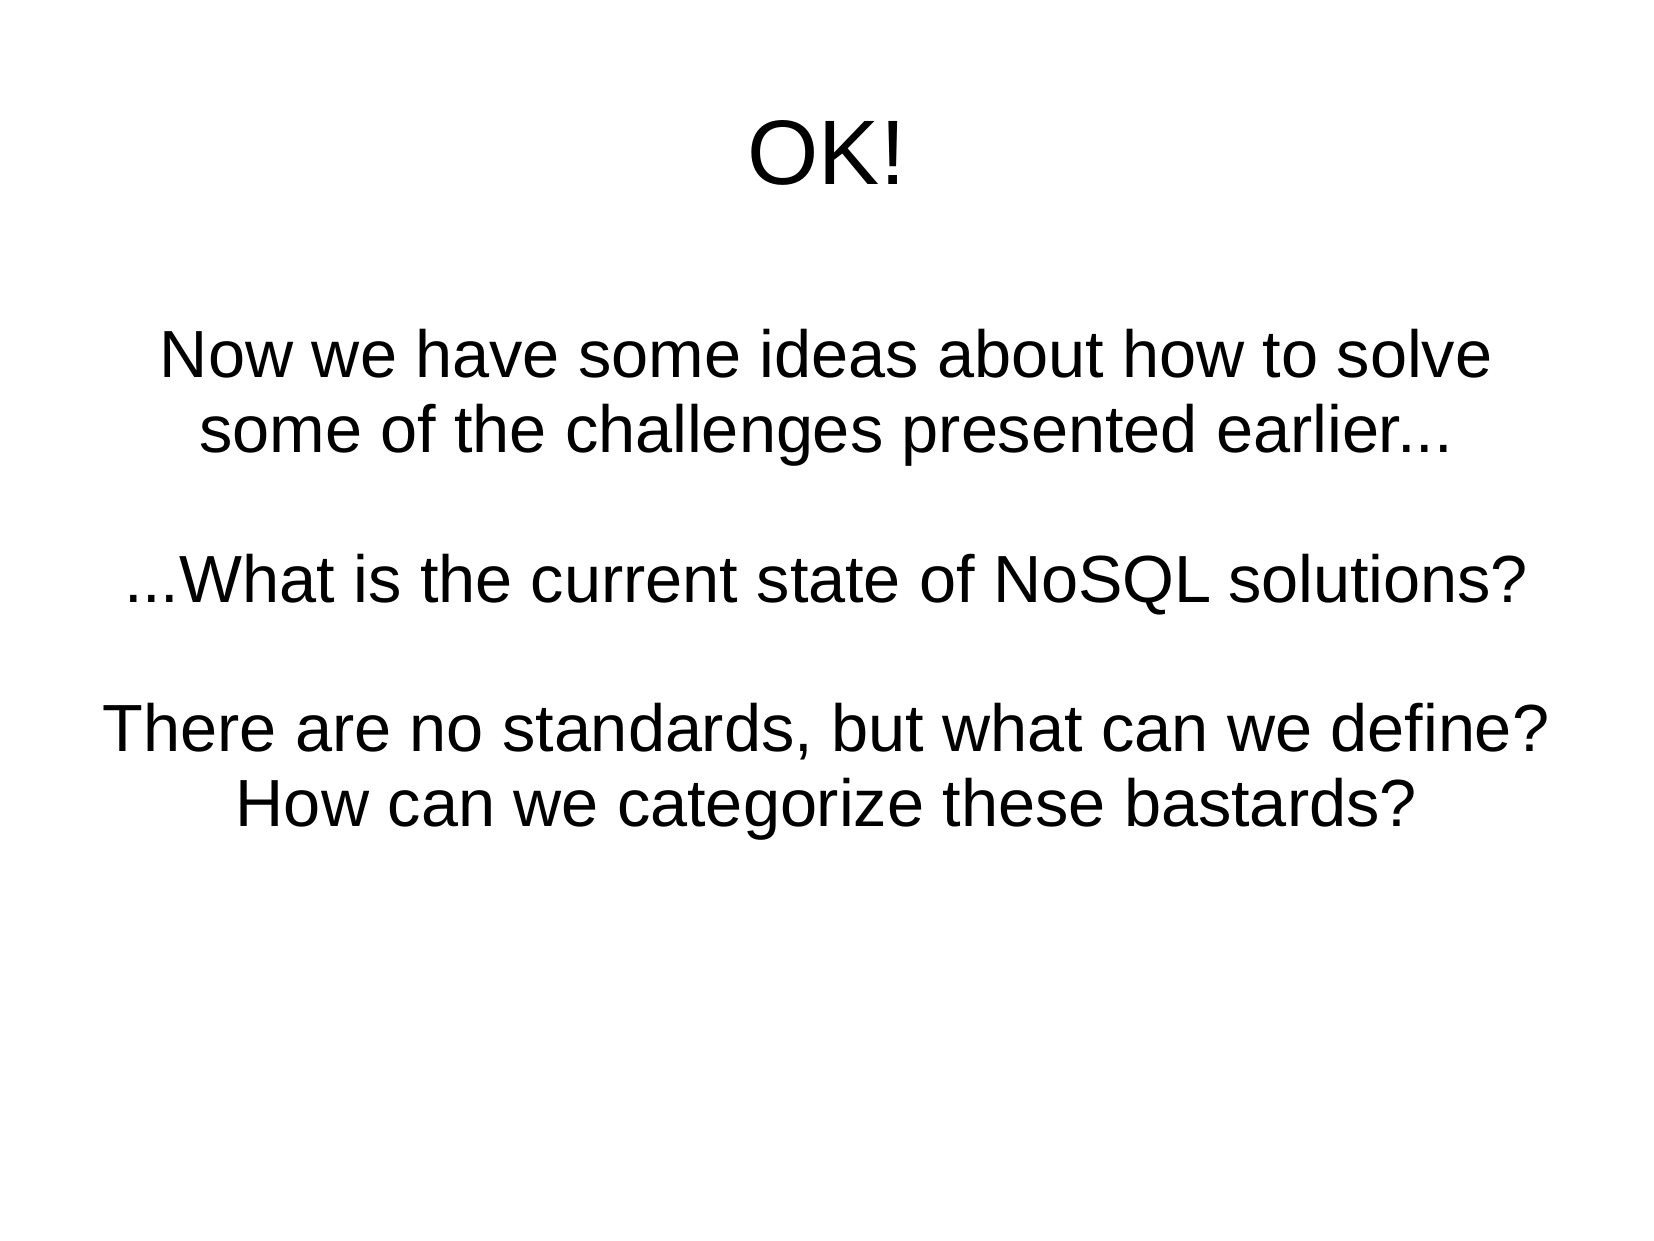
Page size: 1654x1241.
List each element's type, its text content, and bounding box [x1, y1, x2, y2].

subtitle Now we have some ideas about how to solve some of the challenges presented earlier... ...What is the current state of NoSQL solutions? There are no standards, but what can we define? How can we categorize these bastards? [82, 49, 1571, 1109]
